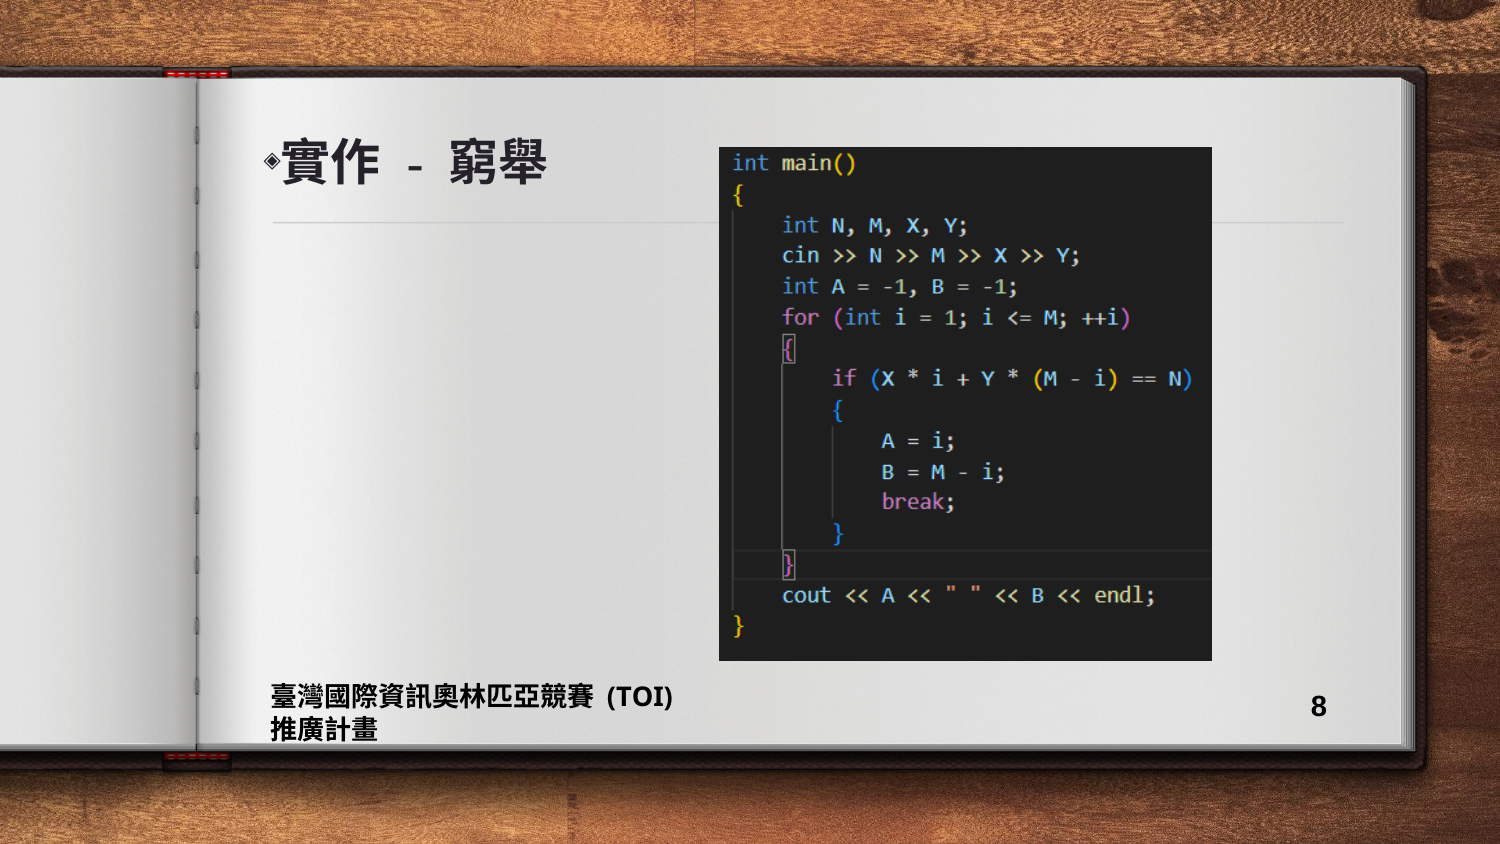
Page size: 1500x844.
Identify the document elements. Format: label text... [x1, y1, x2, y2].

picture [719, 147, 1212, 662]
text_box 實作 - 窮舉 [248, 115, 1190, 205]
text_box 8 [1295, 672, 1386, 737]
